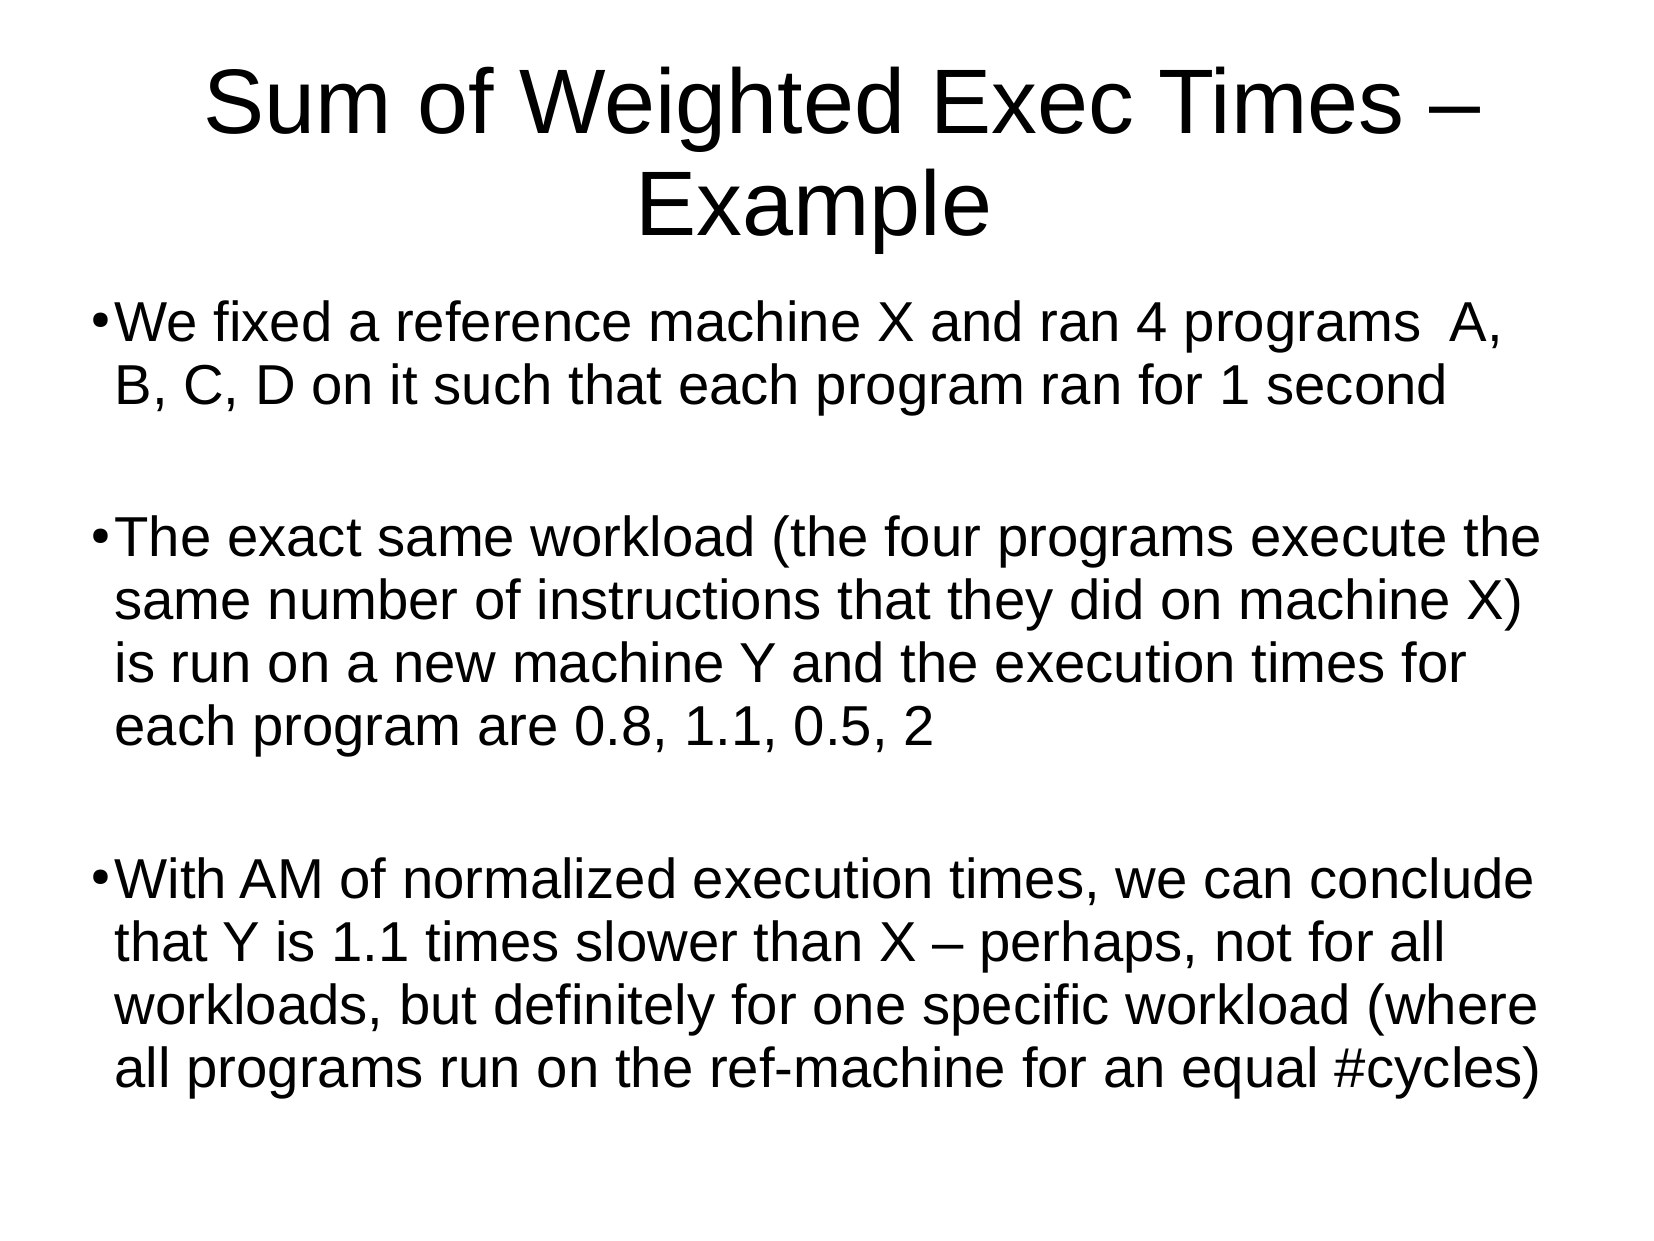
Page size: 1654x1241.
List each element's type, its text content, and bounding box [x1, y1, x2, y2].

title Sum of Weighted Exec Times – Example [82, 50, 1571, 256]
list We fixed a reference machine X and ran 4 programs A, B, C, D on it such that each program ran for 1 second The exact same workload (the four programs execute the same number of instructions that they did on machine X) is run on a new machine Y and the execution times for each program are 0.8, 1.1, 0.5, 2 With AM of normalized execution times, we can conclude that Y is 1.1 times slower than X – perhaps, not for all workloads, but definitely for one specific workload (where all programs run on the ref-machine for an equal #cycles) [82, 290, 1571, 1126]
